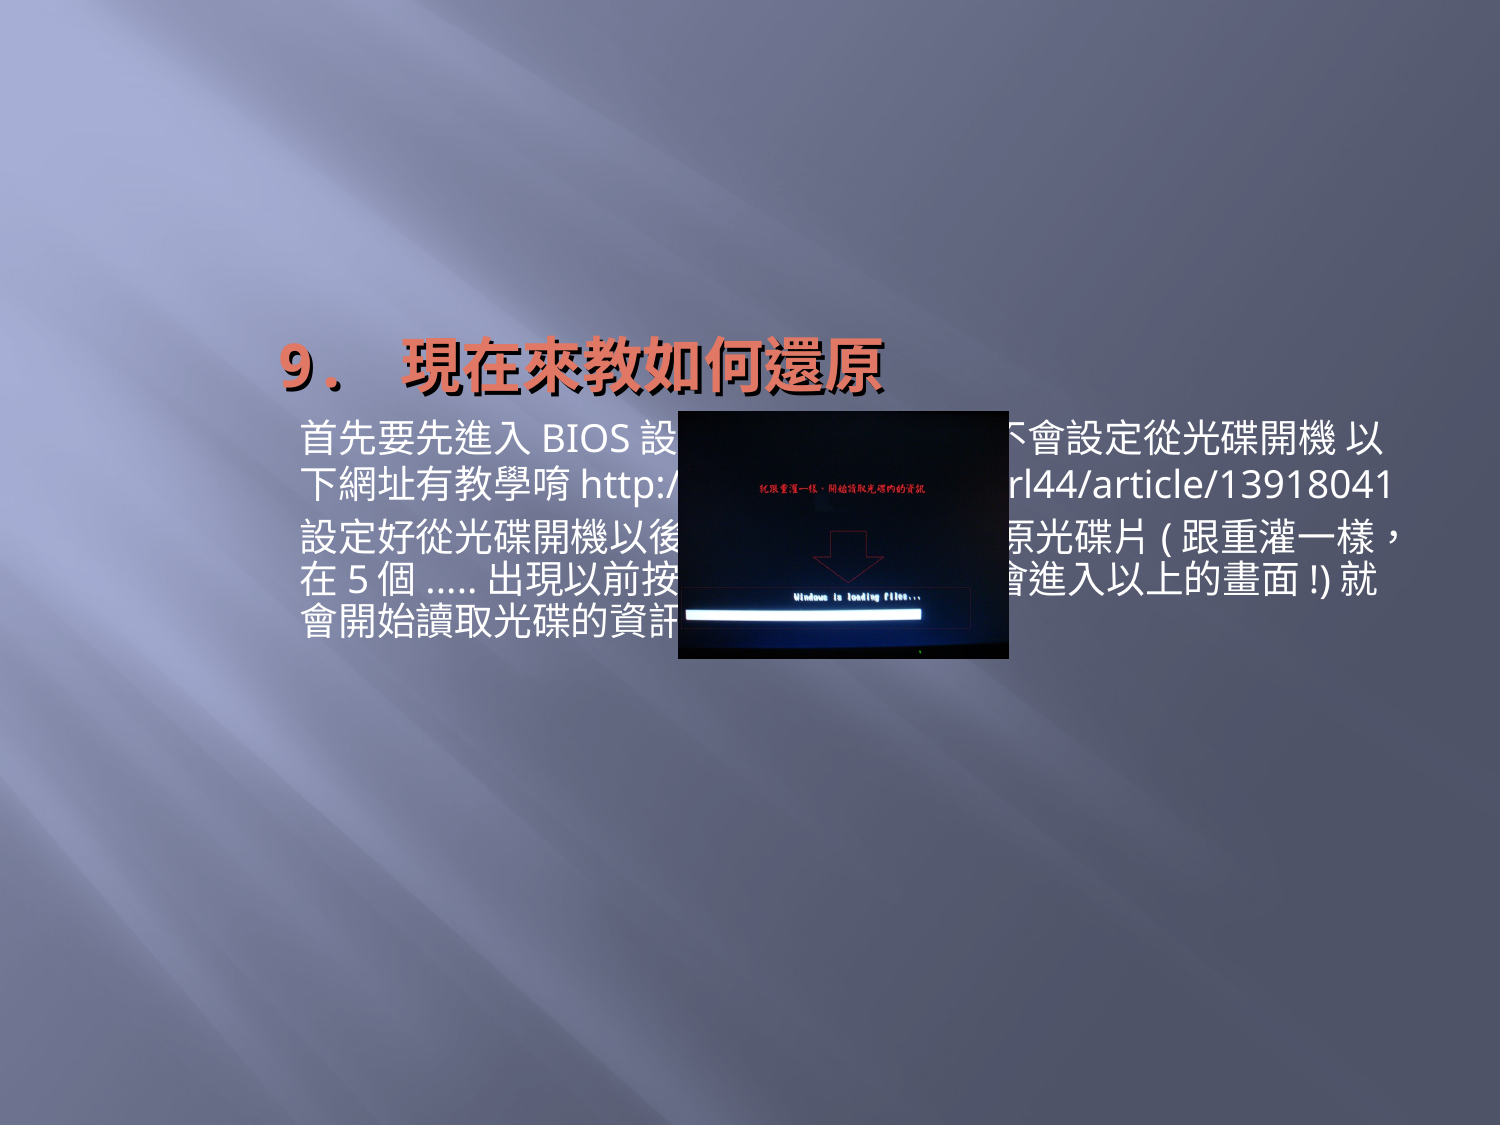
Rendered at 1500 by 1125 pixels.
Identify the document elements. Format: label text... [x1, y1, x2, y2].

list 首先要先進入BIOS設定成光碟開機，若不會設定從光碟開機 以下網址有教學唷http://blog.yam.com/carl44/article/13918041 設定好從光碟開機以後放進剛剛燒錄的還原光碟片(跟重灌一樣，在5個.....出現以前按鍵盤任意一個鍵就會進入以上的畫面!)就會開始讀取光碟的資訊了! [76, 822, 1436, 1093]
picture [64, 137, 1435, 799]
title 9. 現在來教如何還原 [100, 19, 1376, 102]
